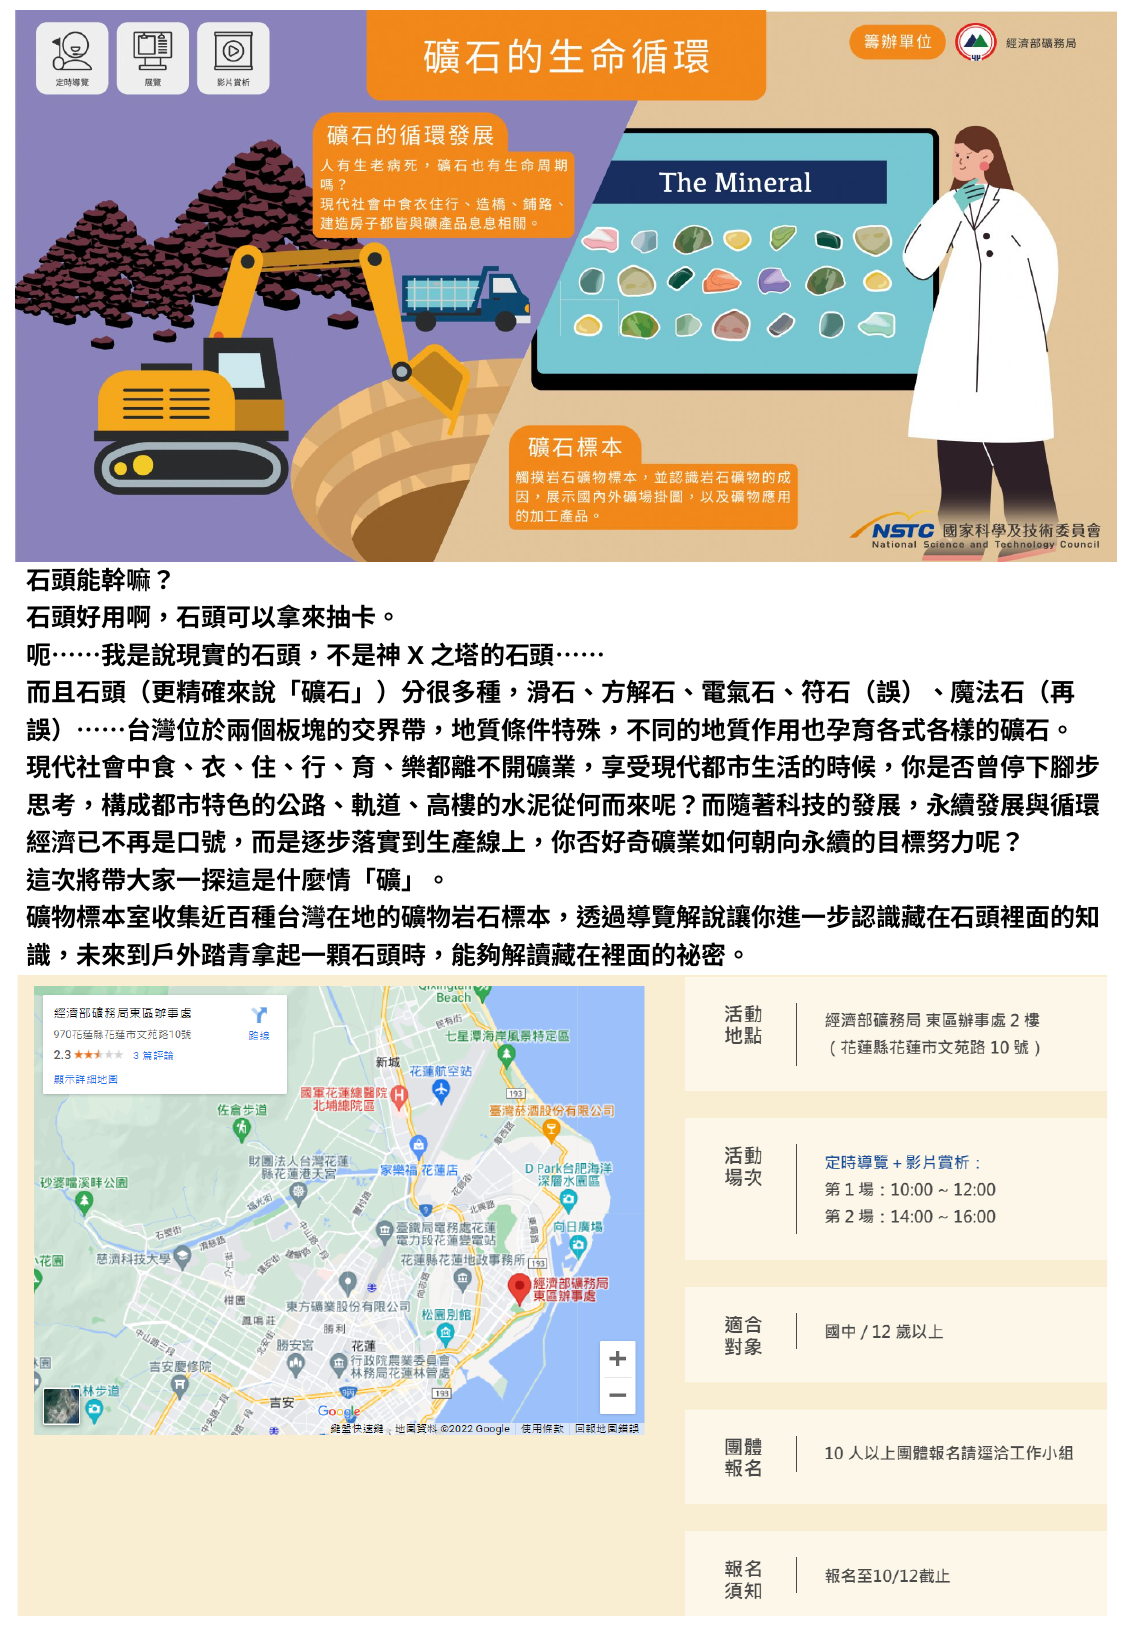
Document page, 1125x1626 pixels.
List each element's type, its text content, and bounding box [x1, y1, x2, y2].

picture [15, 10, 1117, 549]
text_box 石頭能幹嘛？ 石頭好用啊，石頭可以拿來抽卡。 呃……我是說現實的石頭，不是神X之塔的石頭…… 而且石頭（更精確來說「礦石」）分很多種，滑石、方解石、電氣石、符石（誤）、魔法石（再誤）……台灣位於兩個板塊的交界帶，地質條件特殊，不同的地質作用也孕育各式各樣的礦石。 現代社會中食、衣、住、行、育、樂都離不開礦業，享受現代都市生活的時候，你是否曾停下腳步思考，構成都市特色的公路、軌道、高樓的水泥從何而來呢？而隨著科技的發展，永續發展與循環經濟已不再是口號，而是逐步落實到生產線上，你否好奇礦業如何朝向永續的目標努力呢？ 這次將帶大家一探這是什麼情「礦」。 礦物標本室收集近百種台灣在地的礦物岩石標本，透過導覽解說讓你進一步認識藏在石頭裡面的知識，未來到戶外踏青拿起一顆石頭時，能夠解讀藏在裡面的祕密。 [11, 549, 1123, 977]
picture [17, 977, 1108, 1616]
